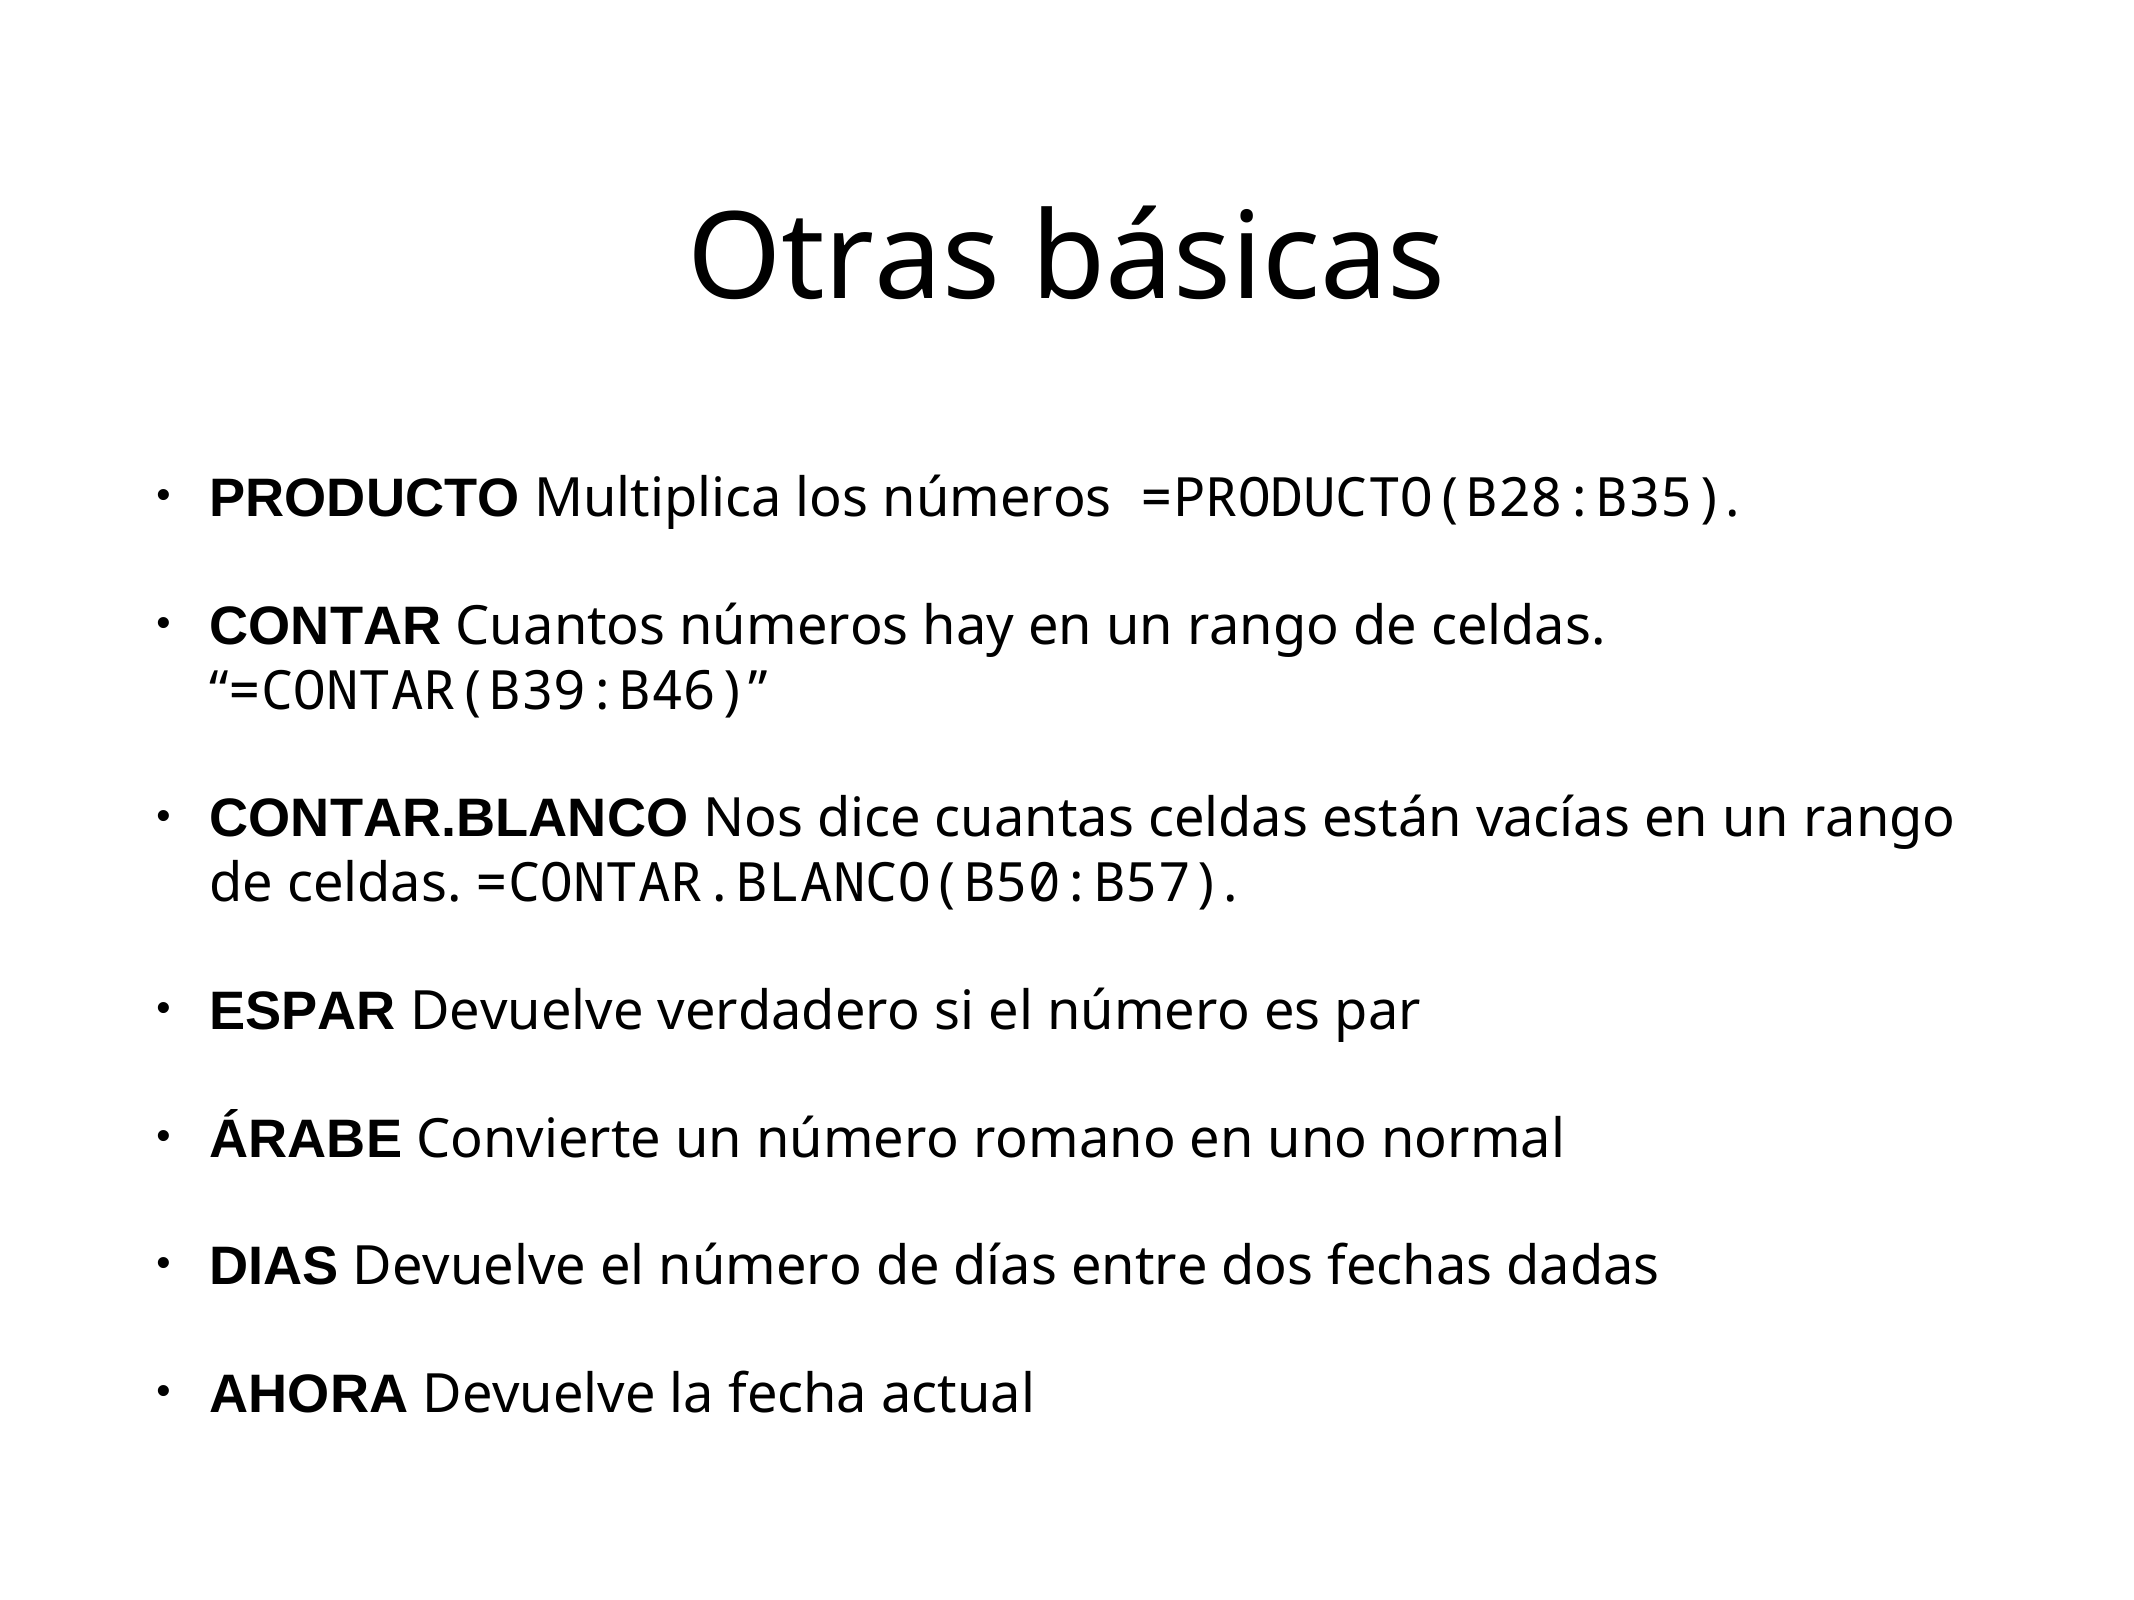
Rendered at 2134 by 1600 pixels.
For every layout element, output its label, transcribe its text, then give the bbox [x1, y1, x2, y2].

title Otras básicas [156, 72, 1978, 427]
list PRODUCTO Multiplica los números =PRODUCTO(B28:B35). CONTAR Cuantos números hay en un rango de celdas. “=CONTAR(B39:B46)” CONTAR.BLANCO Nos dice cuantas celdas están vacías en un rango de celdas. =CONTAR.BLANCO(B50:B57). ESPAR Devuelve verdadero si el número es par ÁRABE Convierte un número romano en uno normal DIAS Devuelve el número de días entre dos fechas dadas AHORA Devuelve la fecha actual [156, 427, 1978, 1459]
